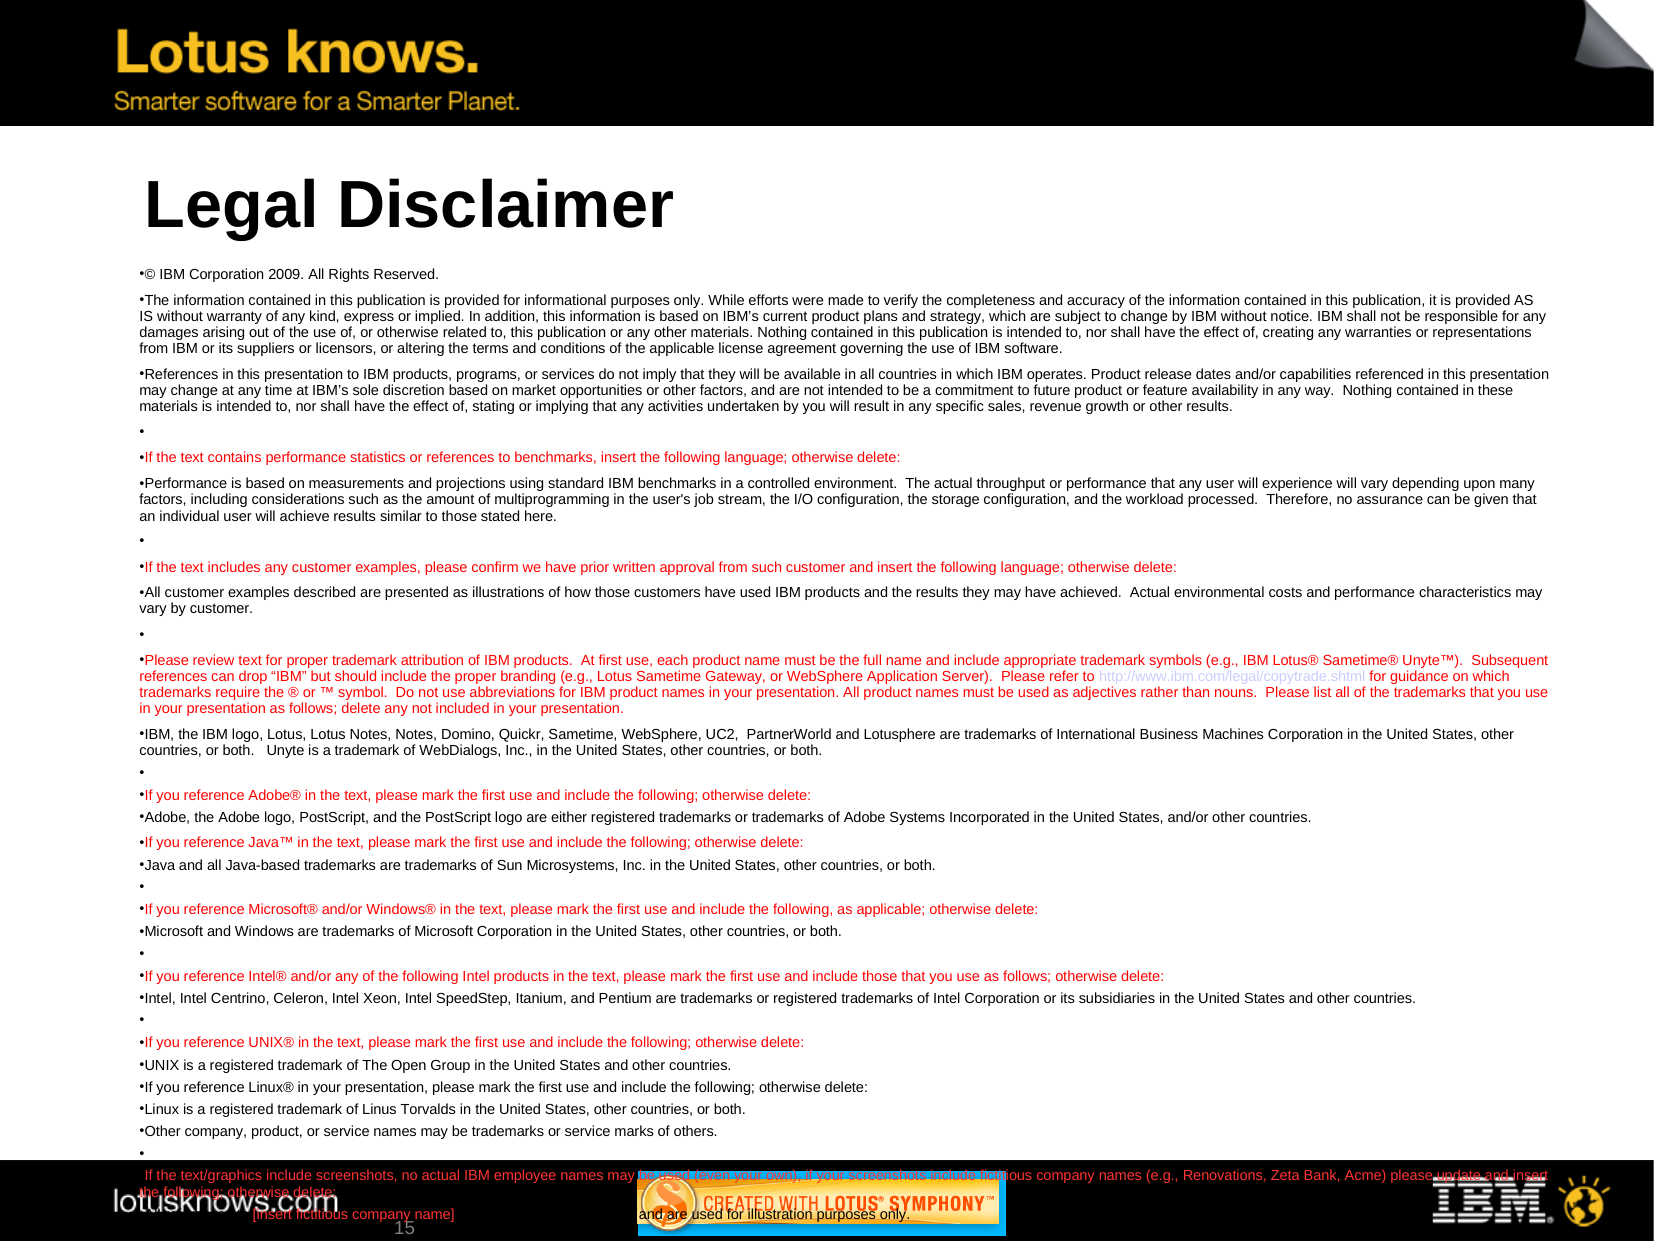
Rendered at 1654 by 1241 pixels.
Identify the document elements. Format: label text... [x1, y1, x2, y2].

picture [0, 0, 1654, 126]
picture [0, 1160, 139, 1241]
picture [1552, 1160, 1654, 1241]
title Legal Disclaimer [145, 144, 1513, 266]
list © IBM Corporation 2009. All Rights Reserved. The information contained in this publication is provided for informational purposes only. While efforts were made to verify the completeness and accuracy of the information contained in this publication, it is provided AS IS without warranty of any kind, express or implied. In addition, this information is based on IBM’s current product plans and strategy, which are subject to change by IBM without notice. IBM shall not be responsible for any damages arising out of the use of, or otherwise related to, this publication or any other materials. Nothing contained in this publication is intended to, nor shall have the effect of, creating any warranties or representations from IBM or its suppliers or licensors, or altering the terms and conditions of the applicable license agreement governing the use of IBM software. References in this presentation to IBM products, programs, or services do not imply that they will be available in all countries in which IBM operates. Product release dates and/or capabilities referenced in this presentation may change at any time at IBM’s sole discretion based on market opportunities or other factors, and are not intended to be a commitment to future product or feature availability in any way. Nothing contained in these materials is intended to, nor shall have the effect of, stating or implying that any activities undertaken by you will result in any specific sales, revenue growth or other results. If the text contains performance statistics or references to benchmarks, insert the following language; otherwise delete: Performance is based on measurements and projections using standard IBM benchmarks in a controlled environment. The actual throughput or performance that any user will experience will vary depending upon many factors, including considerations such as the amount of multiprogramming in the user's job stream, the I/O configuration, the storage configuration, and the workload processed. Therefore, no assurance can be given that an individual user will achieve results similar to those stated here. If the text includes any customer examples, please confirm we have prior written approval from such customer and insert the following language; otherwise delete: All customer examples described are presented as illustrations of how those customers have used IBM products and the results they may have achieved. Actual environmental costs and performance characteristics may vary by customer. Please review text for proper trademark attribution of IBM products. At first use, each product name must be the full name and include appropriate trademark symbols (e.g., IBM Lotus® Sametime® Unyte™). Subsequent references can drop “IBM” but should include the proper branding (e.g., Lotus Sametime Gateway, or WebSphere Application Server). Please refer to http://www.ibm.com/legal/copytrade.shtml for guidance on which trademarks require the ® or ™ symbol. Do not use abbreviations for IBM product names in your presentation. All product names must be used as adjectives rather than nouns. Please list all of the trademarks that you use in your presentation as follows; delete any not included in your presentation. IBM, the IBM logo, Lotus, Lotus Notes, Notes, Domino, Quickr, Sametime, WebSphere, UC2, PartnerWorld and Lotusphere are trademarks of International Business Machines Corporation in the United States, other countries, or both. Unyte is a trademark of WebDialogs, Inc., in the United States, other countries, or both. If you reference Adobe® in the text, please mark the first use and include the following; otherwise delete: Adobe, the Adobe logo, PostScript, and the PostScript logo are either registered trademarks or trademarks of Adobe Systems Incorporated in the United States, and/or other countries. If you reference Java™ in the text, please mark the first use and include the following; otherwise delete: Java and all Java-based trademarks are trademarks of Sun Microsystems, Inc. in the United States, other countries, or both. If you reference Microsoft® and/or Windows® in the text, please mark the first use and include the following, as applicable; otherwise delete: Microsoft and Windows are trademarks of Microsoft Corporation in the United States, other countries, or both. If you reference Intel® and/or any of the following Intel products in the text, please mark the first use and include those that you use as follows; otherwise delete: Intel, Intel Centrino, Celeron, Intel Xeon, Intel SpeedStep, Itanium, and Pentium are trademarks or registered trademarks of Intel Corporation or its subsidiaries in the United States and other countries. If you reference UNIX® in the text, please mark the first use and include the following; otherwise delete: UNIX is a registered trademark of The Open Group in the United States and other countries. If you reference Linux® in your presentation, please mark the first use and include the following; otherwise delete: Linux is a registered trademark of Linus Torvalds in the United States, other countries, or both. Other company, product, or service names may be trademarks or service marks of others. If the text/graphics include screenshots, no actual IBM employee names may be used (even your own), if your screenshots include fictitious company names (e.g., Renovations, Zeta Bank, Acme) please update and insert the following; otherwise delete: All references to [insert fictitious company name] refer to a fictitious company and are used for illustration purposes only. [139, 266, 1552, 1241]
